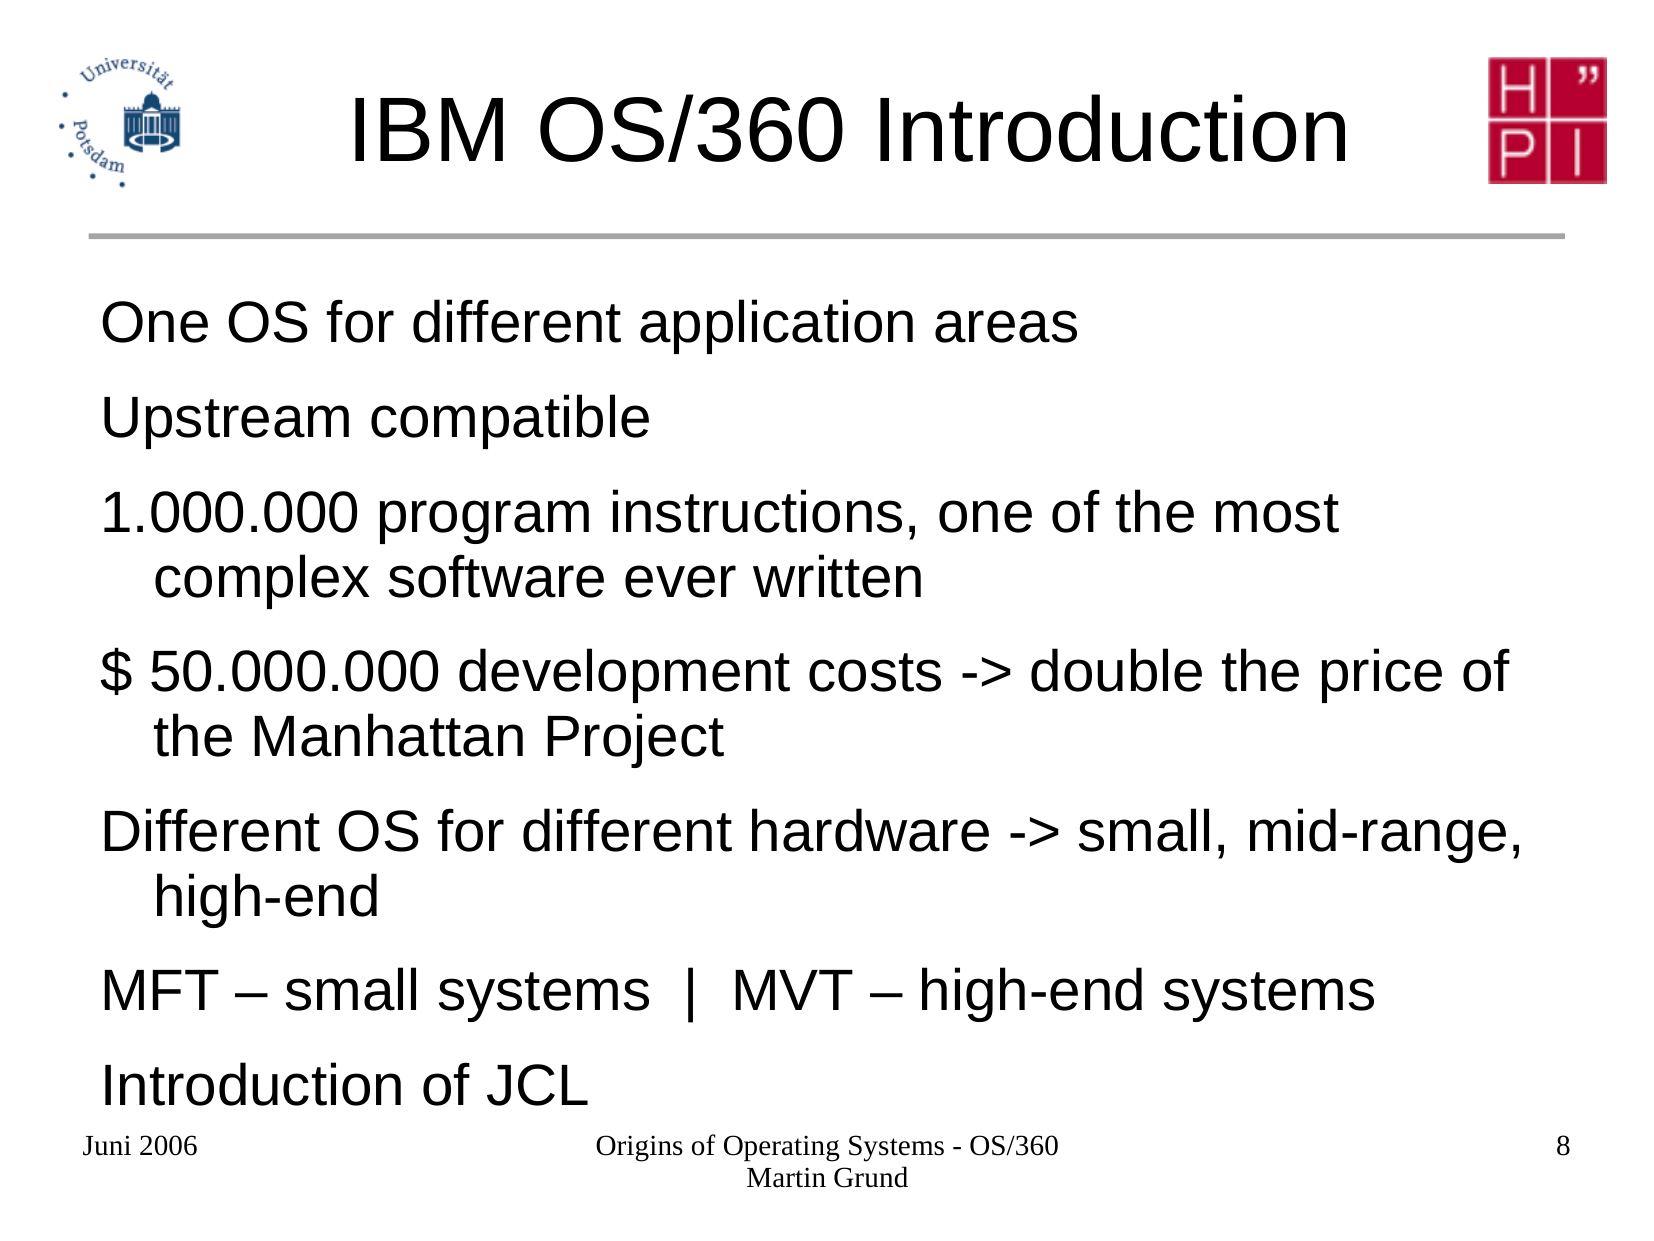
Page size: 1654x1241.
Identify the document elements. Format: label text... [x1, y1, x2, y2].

picture [1488, 57, 1607, 184]
title IBM OS/360 Introduction [230, 25, 1471, 233]
list One OS for different application areas Upstream compatible 1.000.000 program instructions, one of the most complex software ever written $ 50.000.000 development costs -> double the price of the Manhattan Project Different OS for different hardware -> small, mid-range, high-end MFT – small systems | MVT – high-end systems Introduction of JCL [82, 290, 1571, 1116]
picture [59, 58, 181, 188]
